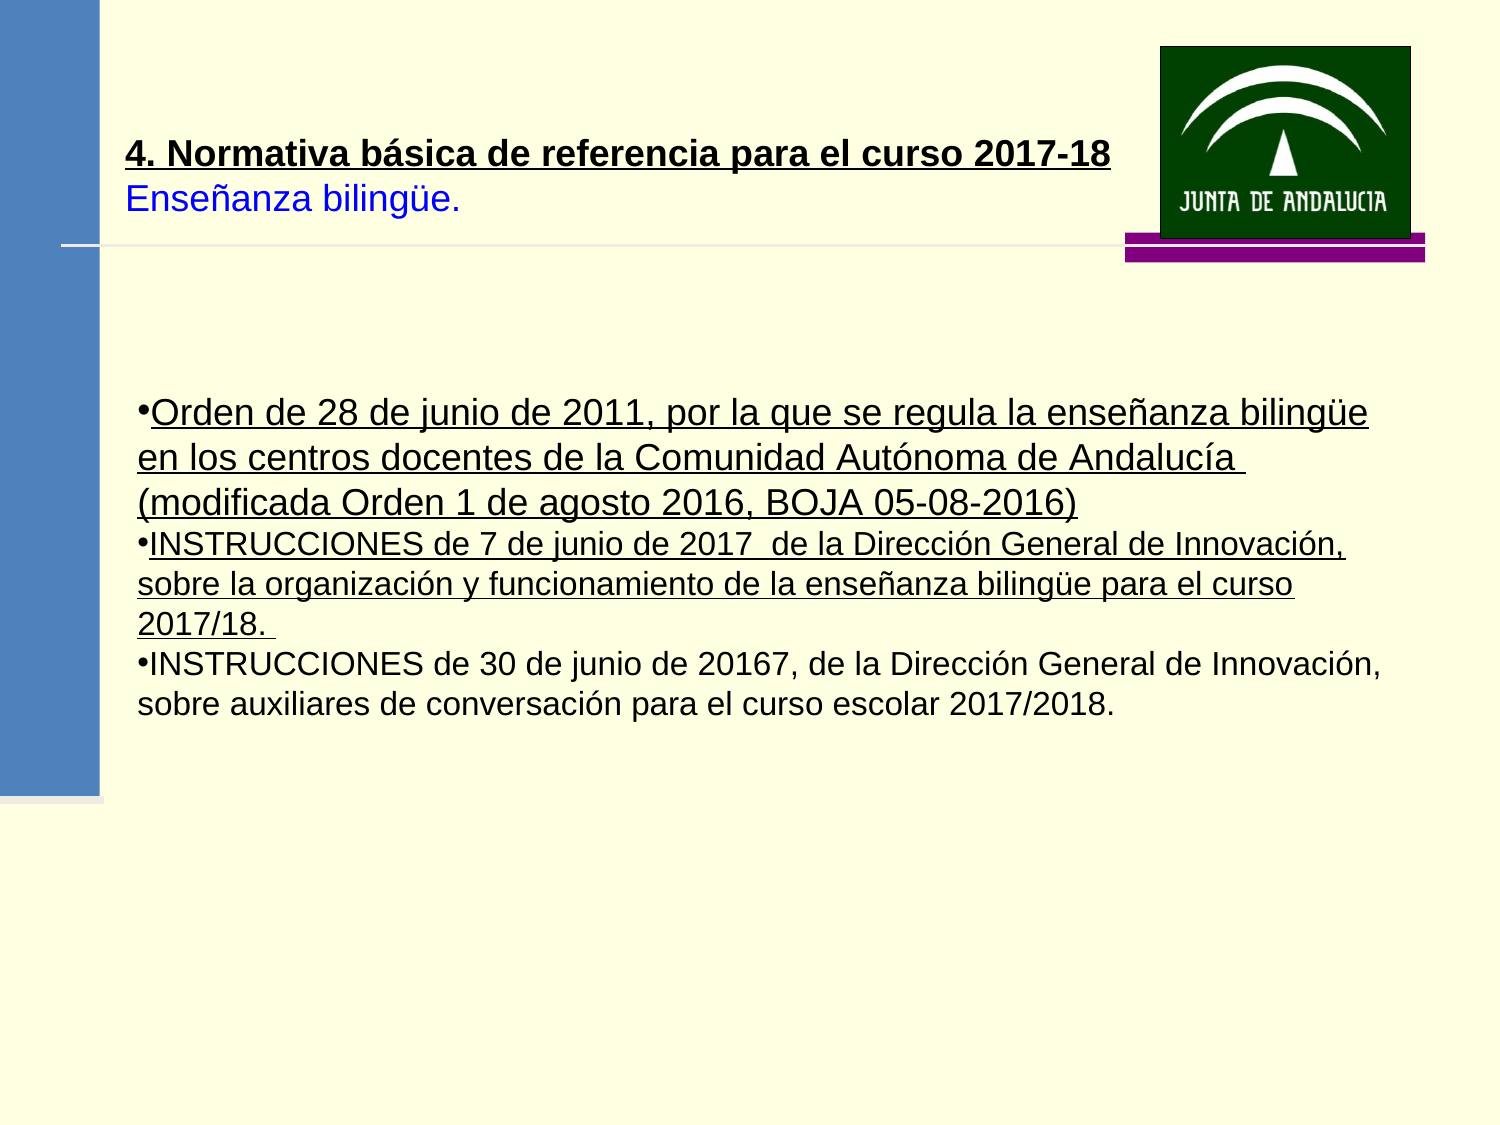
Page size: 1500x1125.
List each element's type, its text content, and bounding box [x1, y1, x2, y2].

text_box 4. Normativa básica de referencia para el curso 2017-18 Enseñanza bilingüe. [124, 124, 1426, 313]
text_box Orden de 28 de junio de 2011, por la que se regula la enseñanza bilingüe en los centros docentes de la Comunidad Autónoma de Andalucía (modificada Orden 1 de agosto 2016, BOJA 05-08-2016) INSTRUCCIONES de 7 de junio de 2017 de la Dirección General de Innovación, sobre la organización y funcionamiento de la enseñanza bilingüe para el curso 2017/18. INSTRUCCIONES de 30 de junio de 20167, de la Dirección General de Innovación, sobre auxiliares de conversación para el curso escolar 2017/2018. [137, 387, 1400, 999]
picture [1160, 46, 1410, 239]
